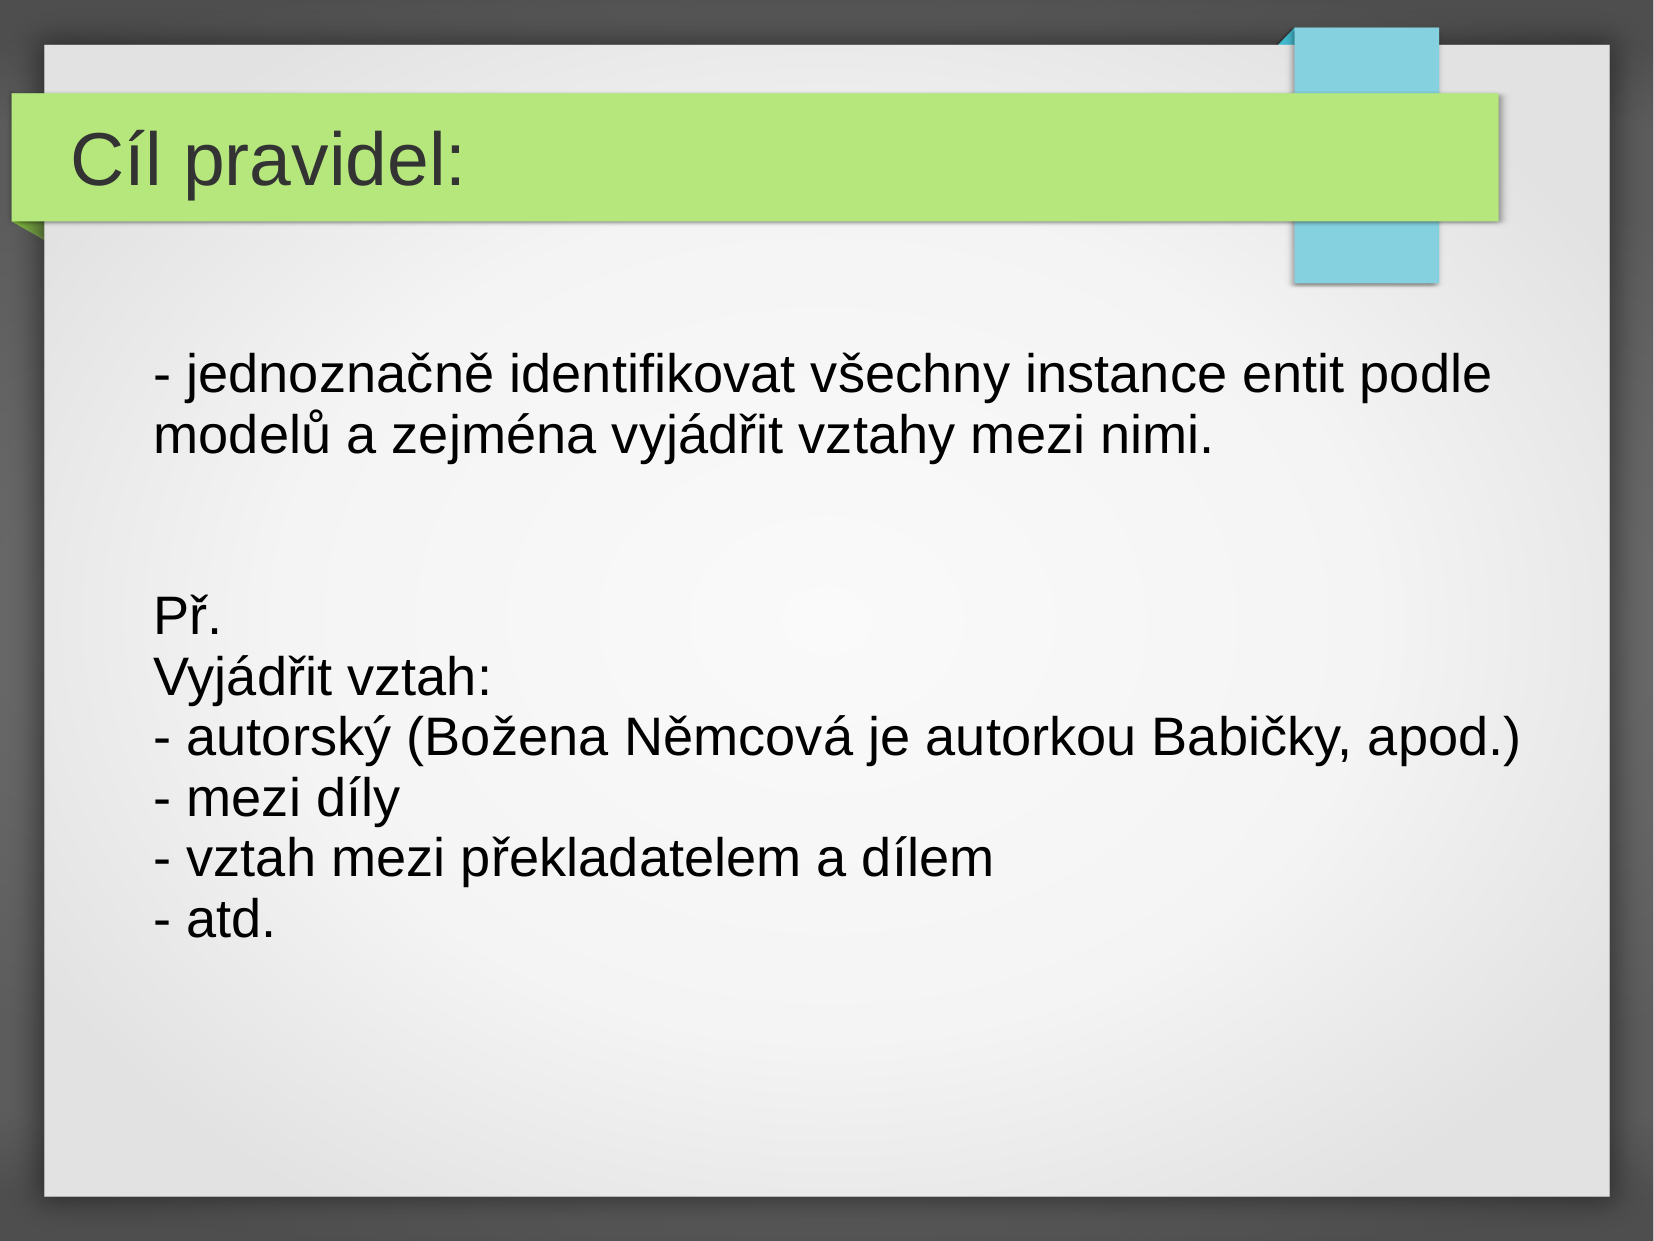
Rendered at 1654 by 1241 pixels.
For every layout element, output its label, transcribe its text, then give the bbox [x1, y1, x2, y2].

list - jednoznačně identifikovat všechny instance entit podle modelů a zejména vyjádřit vztahy mezi nimi. Př. Vyjádřit vztah: - autorský (Božena Němcová je autorkou Babičky, apod.) - mezi díly - vztah mezi překladatelem a dílem - atd. [82, 343, 1538, 1063]
title Cíl pravidel: [70, 106, 1229, 213]
picture [0, 0, 1654, 1241]
